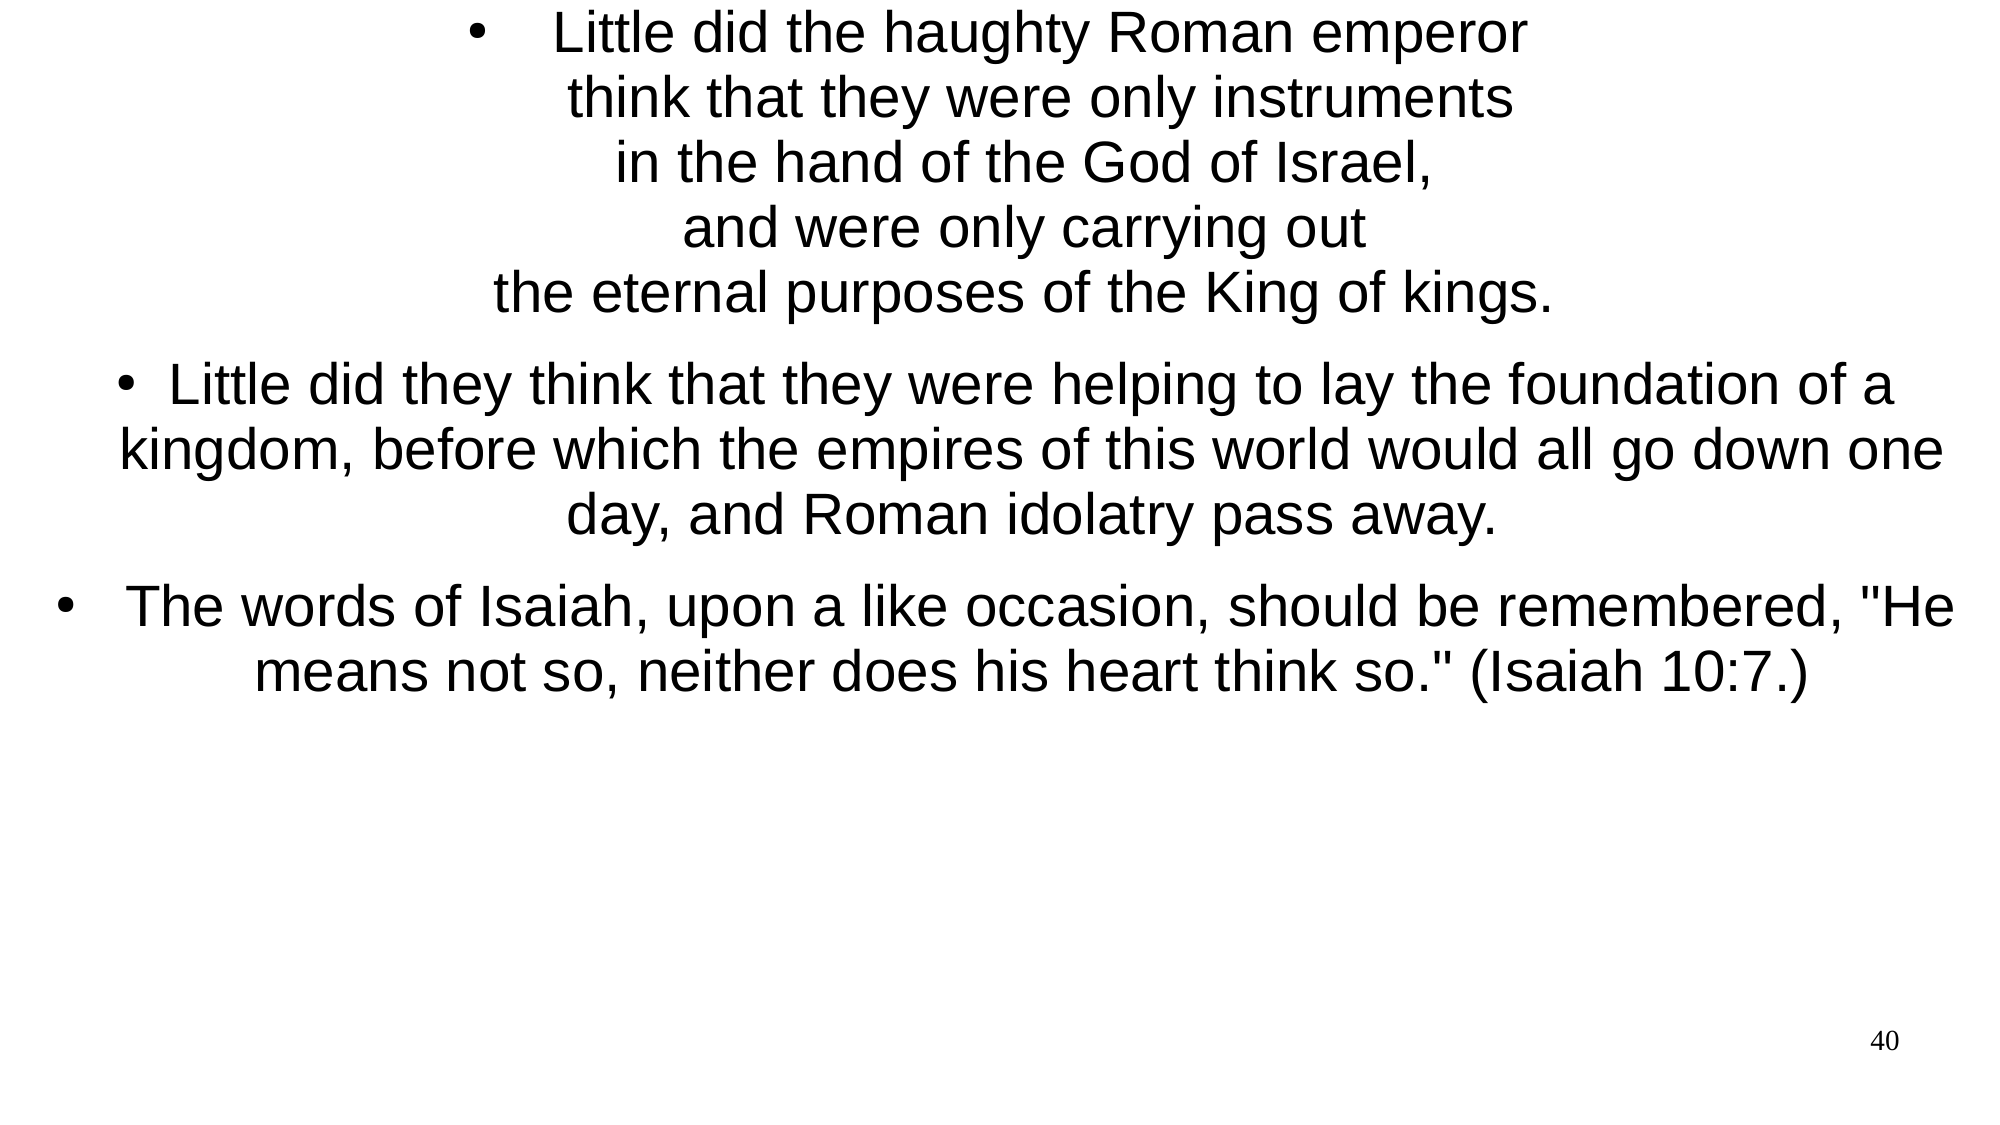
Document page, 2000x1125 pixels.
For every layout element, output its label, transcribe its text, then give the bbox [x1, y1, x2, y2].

list Little did the haughty Roman emperor think that they were only instruments in the hand of the God of Israel, and were only carrying out the eternal purposes of the King of kings. Little did they think that they were helping to lay the foundation of a kingdom, before which the empires of this world would all go down one day, and Roman idolatry pass away. The words of Isaiah, upon a like occasion, should be remembered, "He means not so, neither does his heart think so." (Isaiah 10:7.) [0, 0, 1996, 1123]
